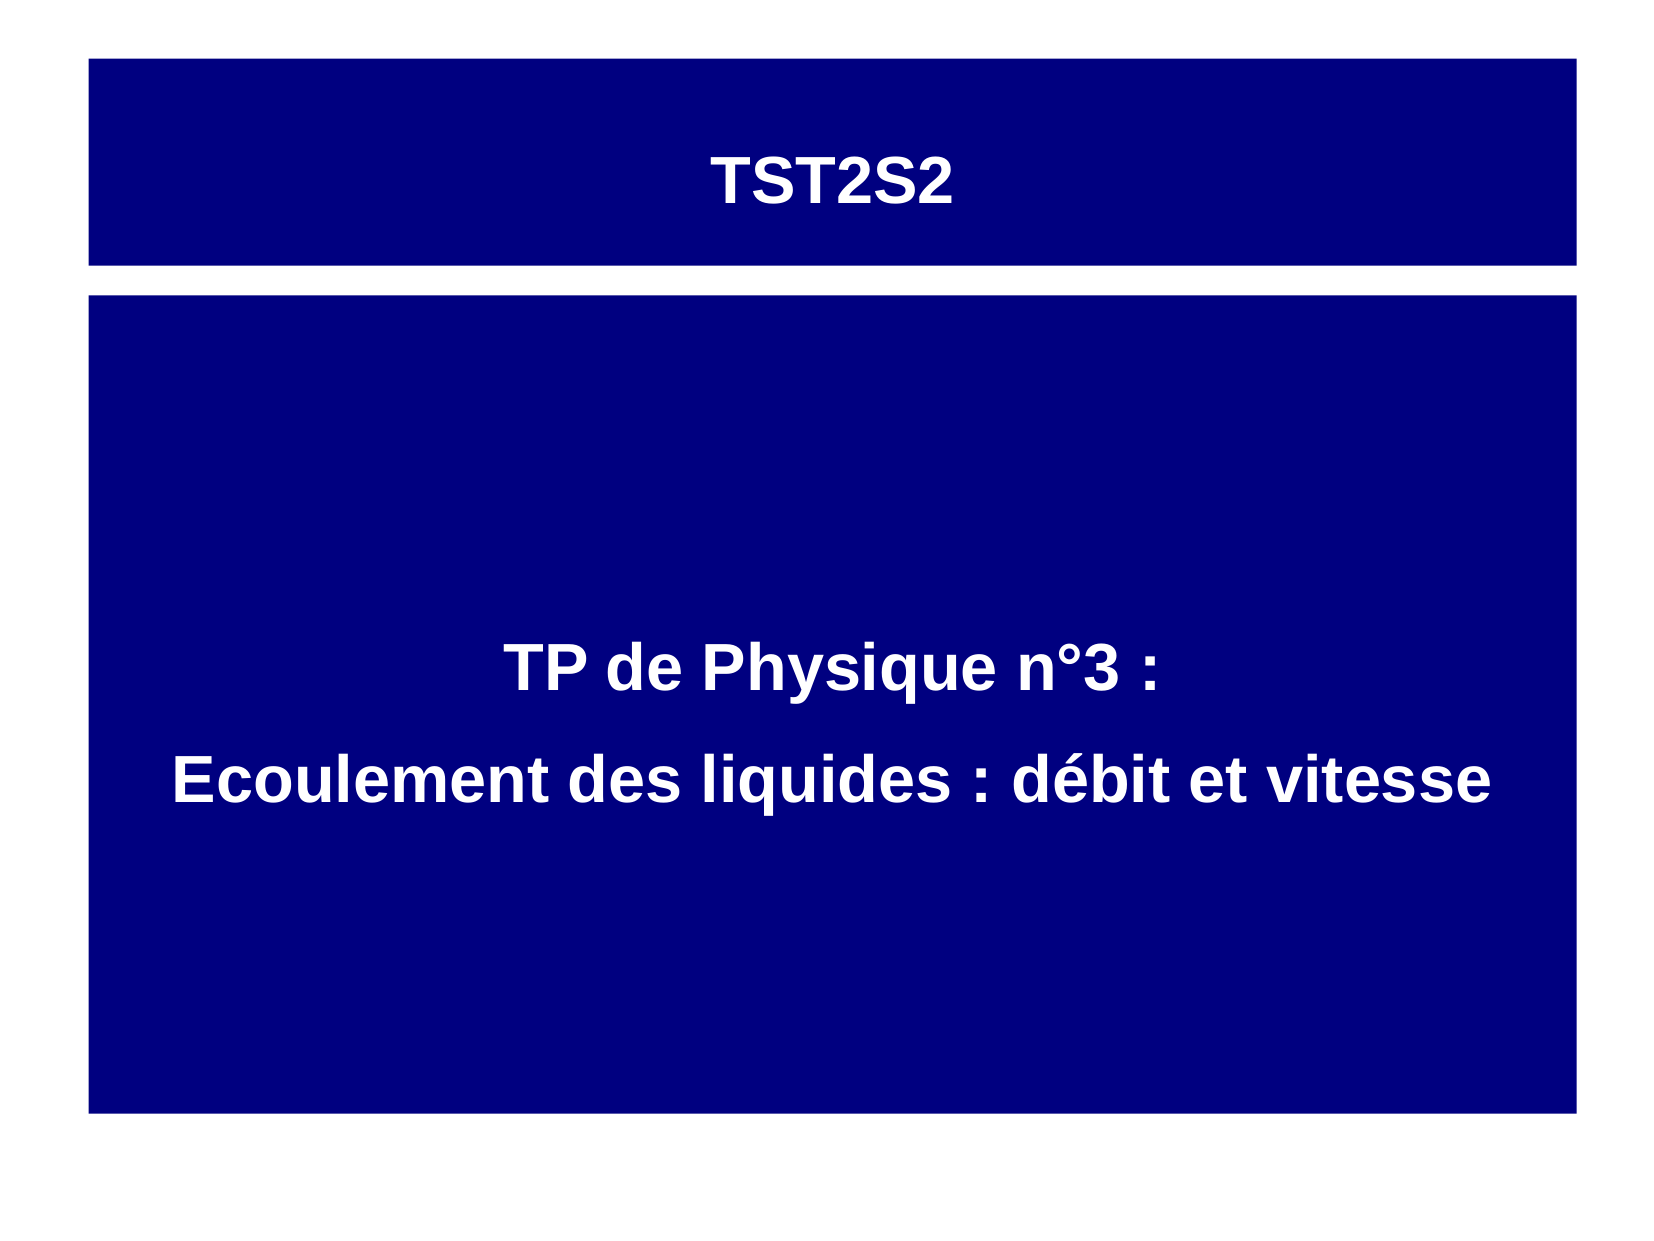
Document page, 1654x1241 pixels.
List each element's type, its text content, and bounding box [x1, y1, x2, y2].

title TST2S2 [88, 58, 1577, 266]
subtitle TP de Physique n°3 : Ecoulement des liquides : débit et vitesse [88, 295, 1577, 1114]
